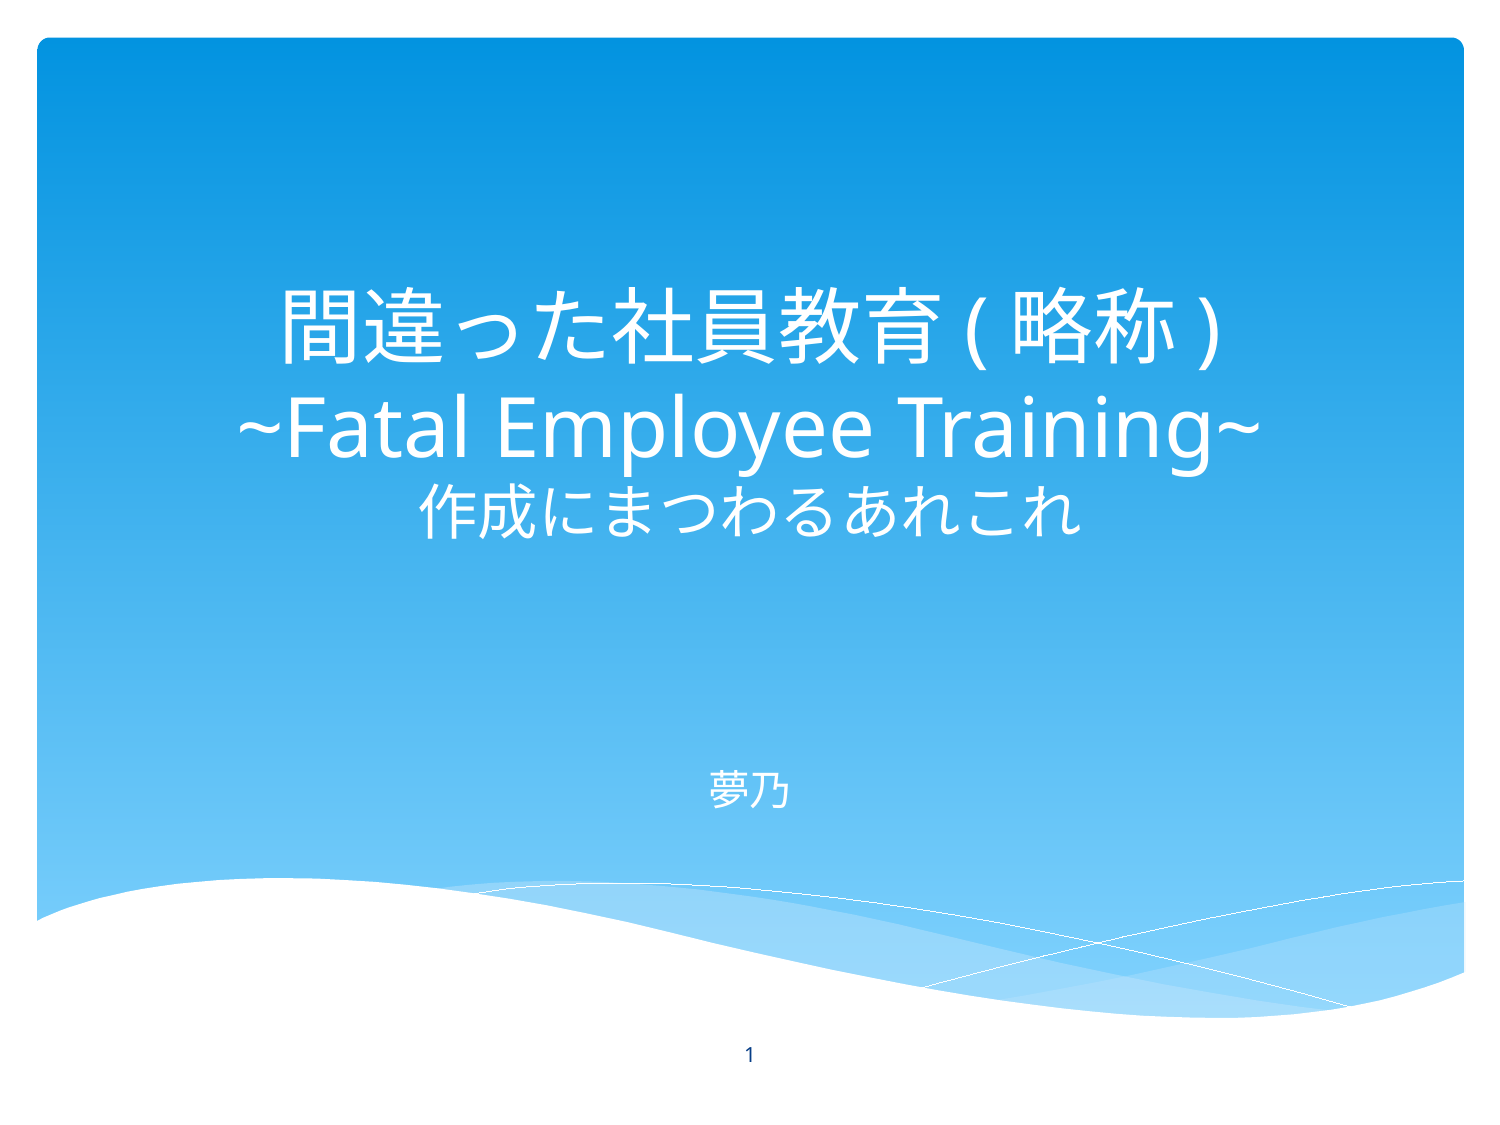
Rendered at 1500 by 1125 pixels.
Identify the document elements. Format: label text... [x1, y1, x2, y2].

text_box [654, 1025, 846, 1086]
subtitle 夢乃 [225, 762, 1276, 826]
title 間違った社員教育(略称) ~Fatal Employee Training~ 作成にまつわるあれこれ [112, 262, 1388, 555]
